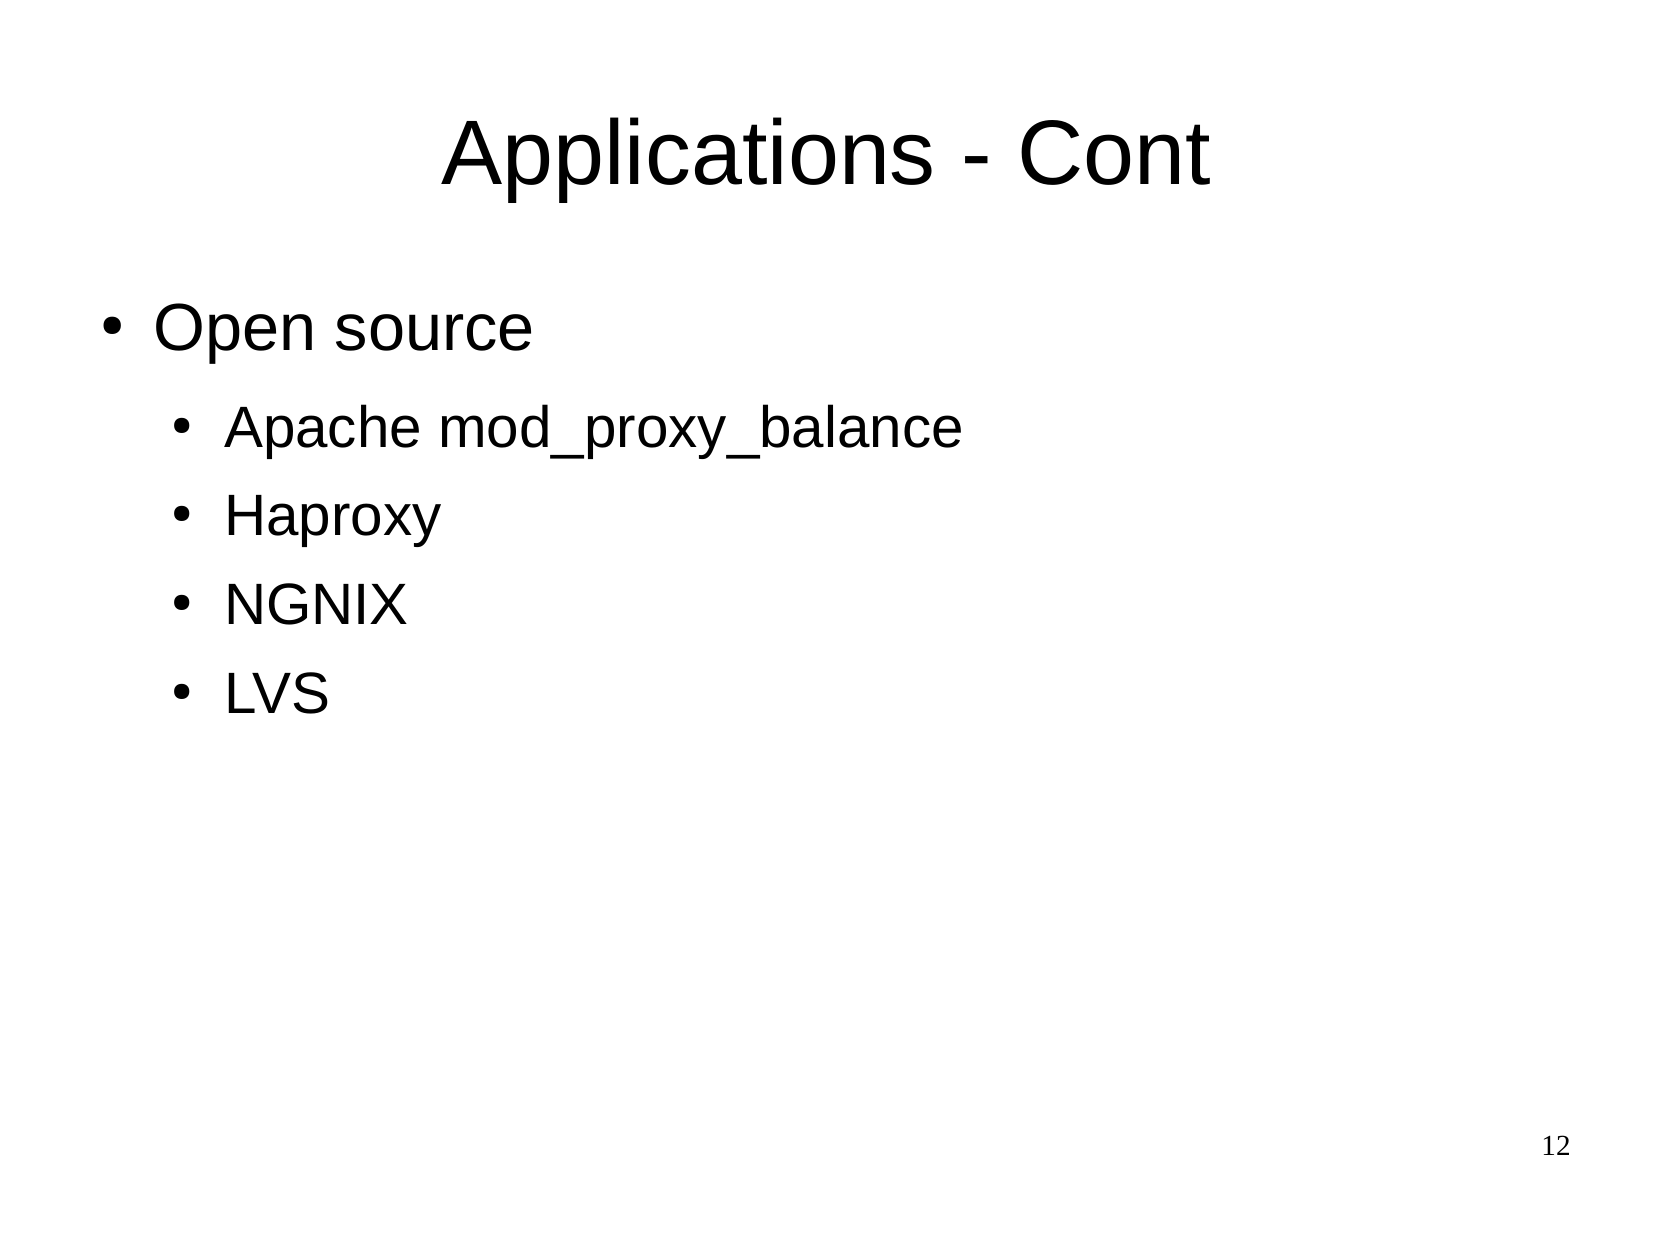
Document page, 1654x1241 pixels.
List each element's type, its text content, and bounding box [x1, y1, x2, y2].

list Open source Apache mod_proxy_balance Haproxy NGNIX LVS [82, 290, 1571, 1109]
title Applications - Cont [82, 49, 1571, 257]
